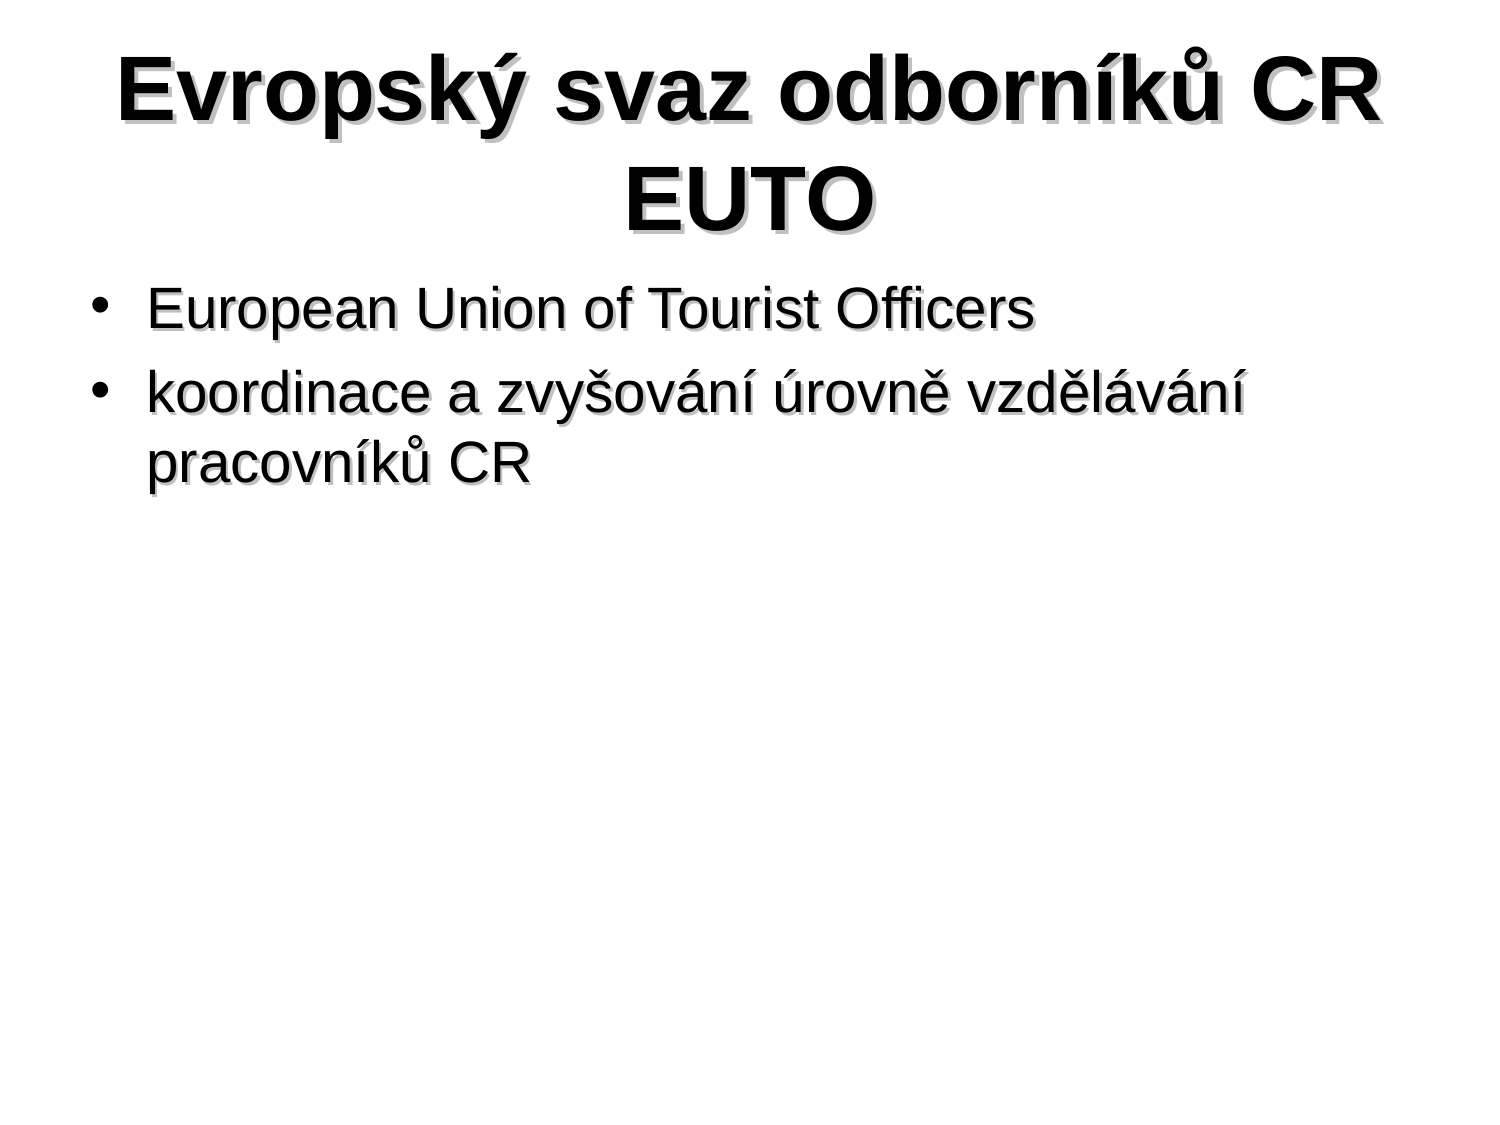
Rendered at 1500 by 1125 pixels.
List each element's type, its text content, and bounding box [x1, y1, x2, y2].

title Evropský svaz odborníků CR EUTO [75, 21, 1426, 257]
list European Union of Tourist Officers koordinace a zvyšování úrovně vzdělávání pracovníků CR [75, 262, 1426, 1006]
